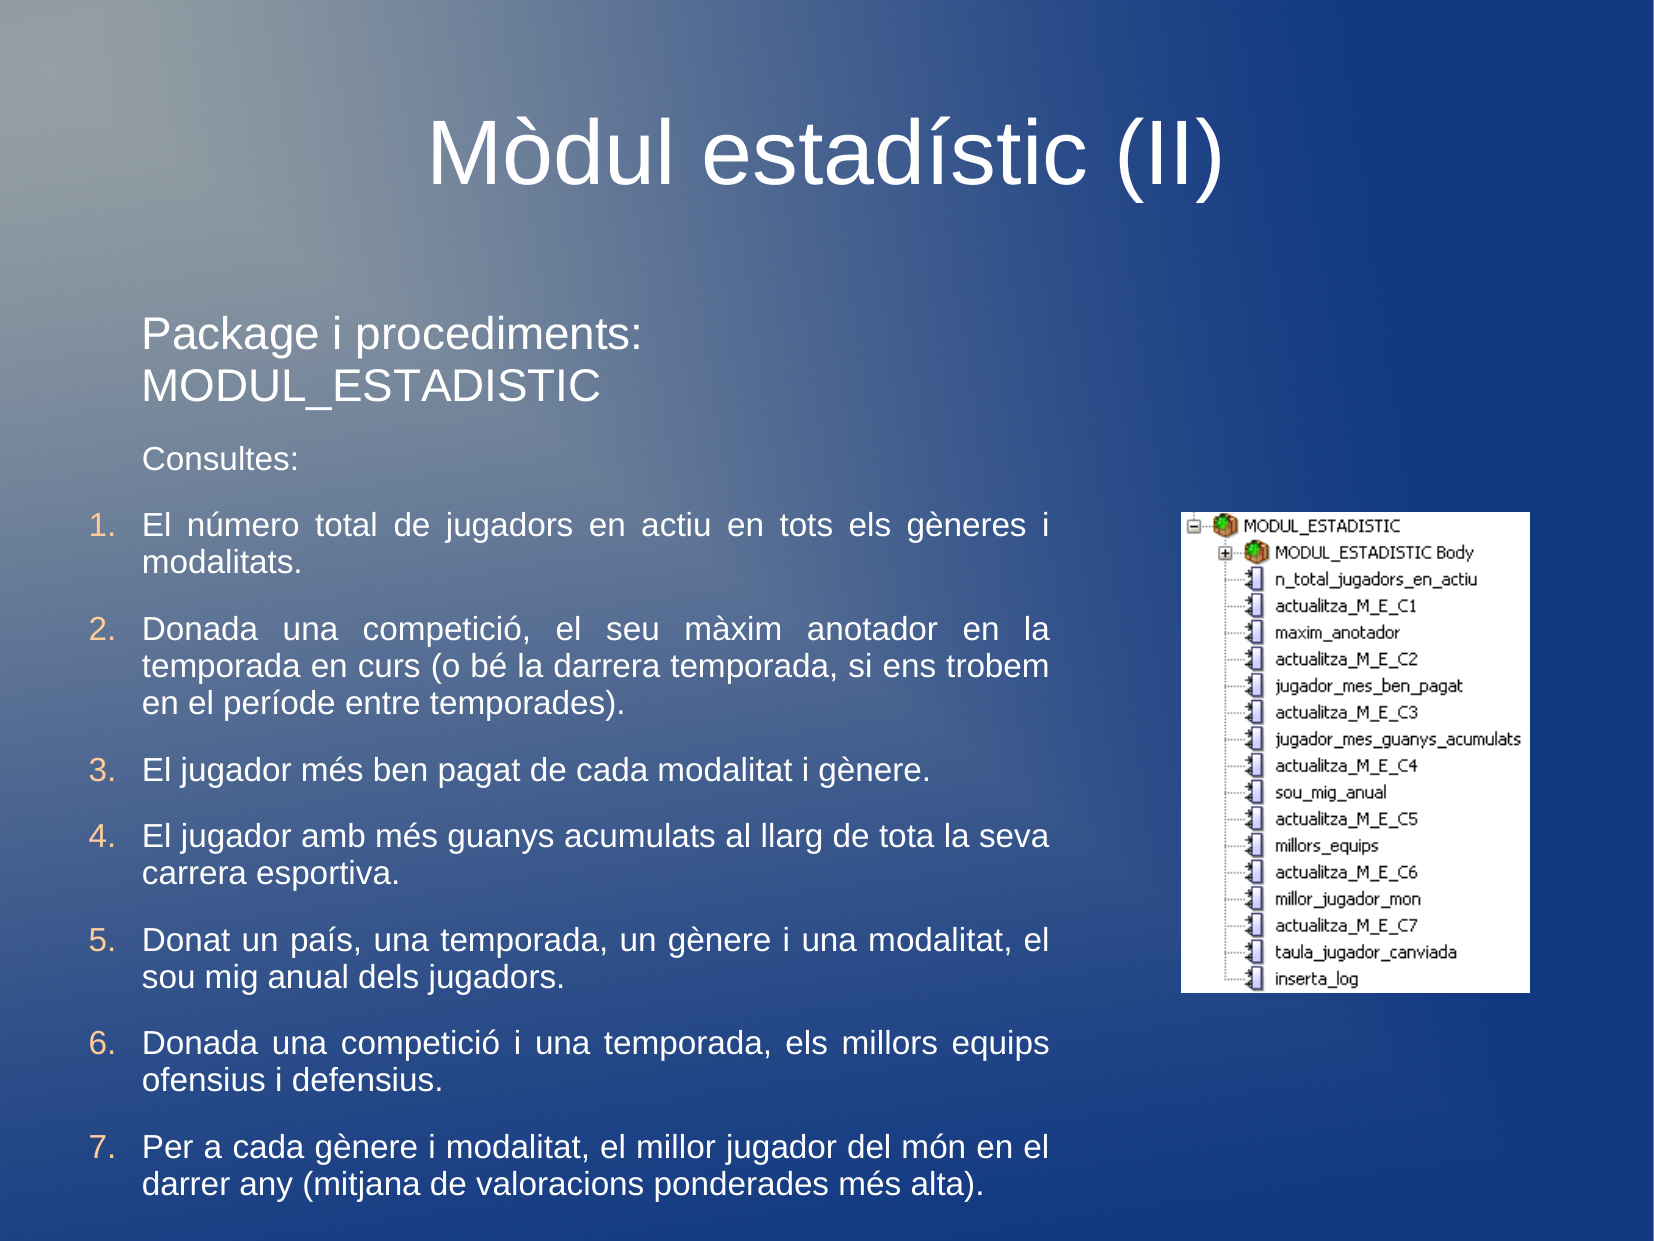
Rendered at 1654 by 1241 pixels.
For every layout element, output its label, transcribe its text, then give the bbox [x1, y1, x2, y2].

title Mòdul estadístic (II) [82, 49, 1571, 257]
list Package i procediments: MODUL_ESTADISTIC Consultes: El número total de jugadors en actiu en tots els gèneres i modalitats. Donada una competició, el seu màxim anotador en la temporada en curs (o bé la darrera temporada, si ens trobem en el període entre temporades). El jugador més ben pagat de cada modalitat i gènere. El jugador amb més guanys acumulats al llarg de tota la seva carrera esportiva. Donat un país, una temporada, un gènere i una modalitat, el sou mig anual dels jugadors. Donada una competició i una temporada, els millors equips ofensius i defensius. Per a cada gènere i modalitat, el millor jugador del món en el darrer any (mitjana de valoracions ponderades més alta). [70, 308, 1052, 1206]
picture [0, 0, 1654, 1241]
